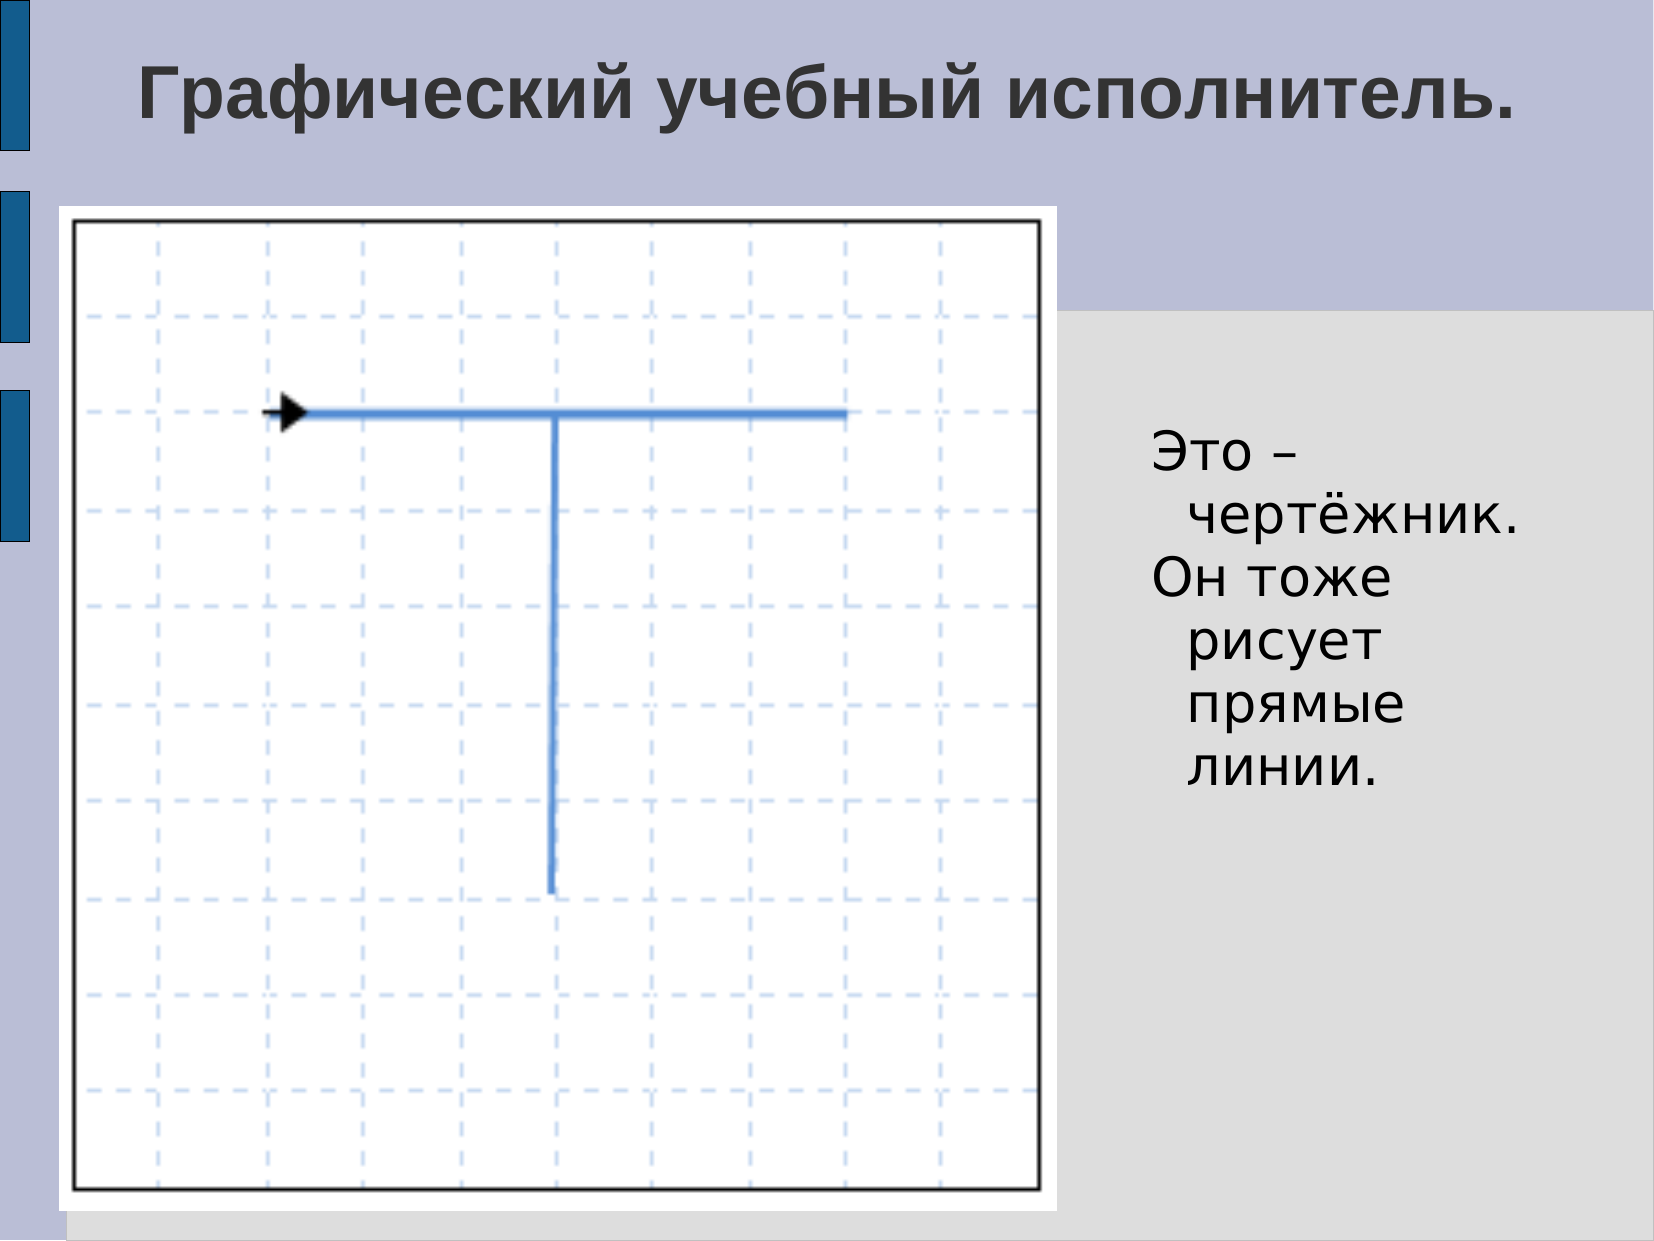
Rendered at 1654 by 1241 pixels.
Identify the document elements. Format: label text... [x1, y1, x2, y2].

title Графический учебный исполнитель. [82, 5, 1571, 180]
picture [59, 206, 1057, 1211]
list Это – чертёжник. Он тоже рисует прямые линии. [1115, 420, 1536, 945]
